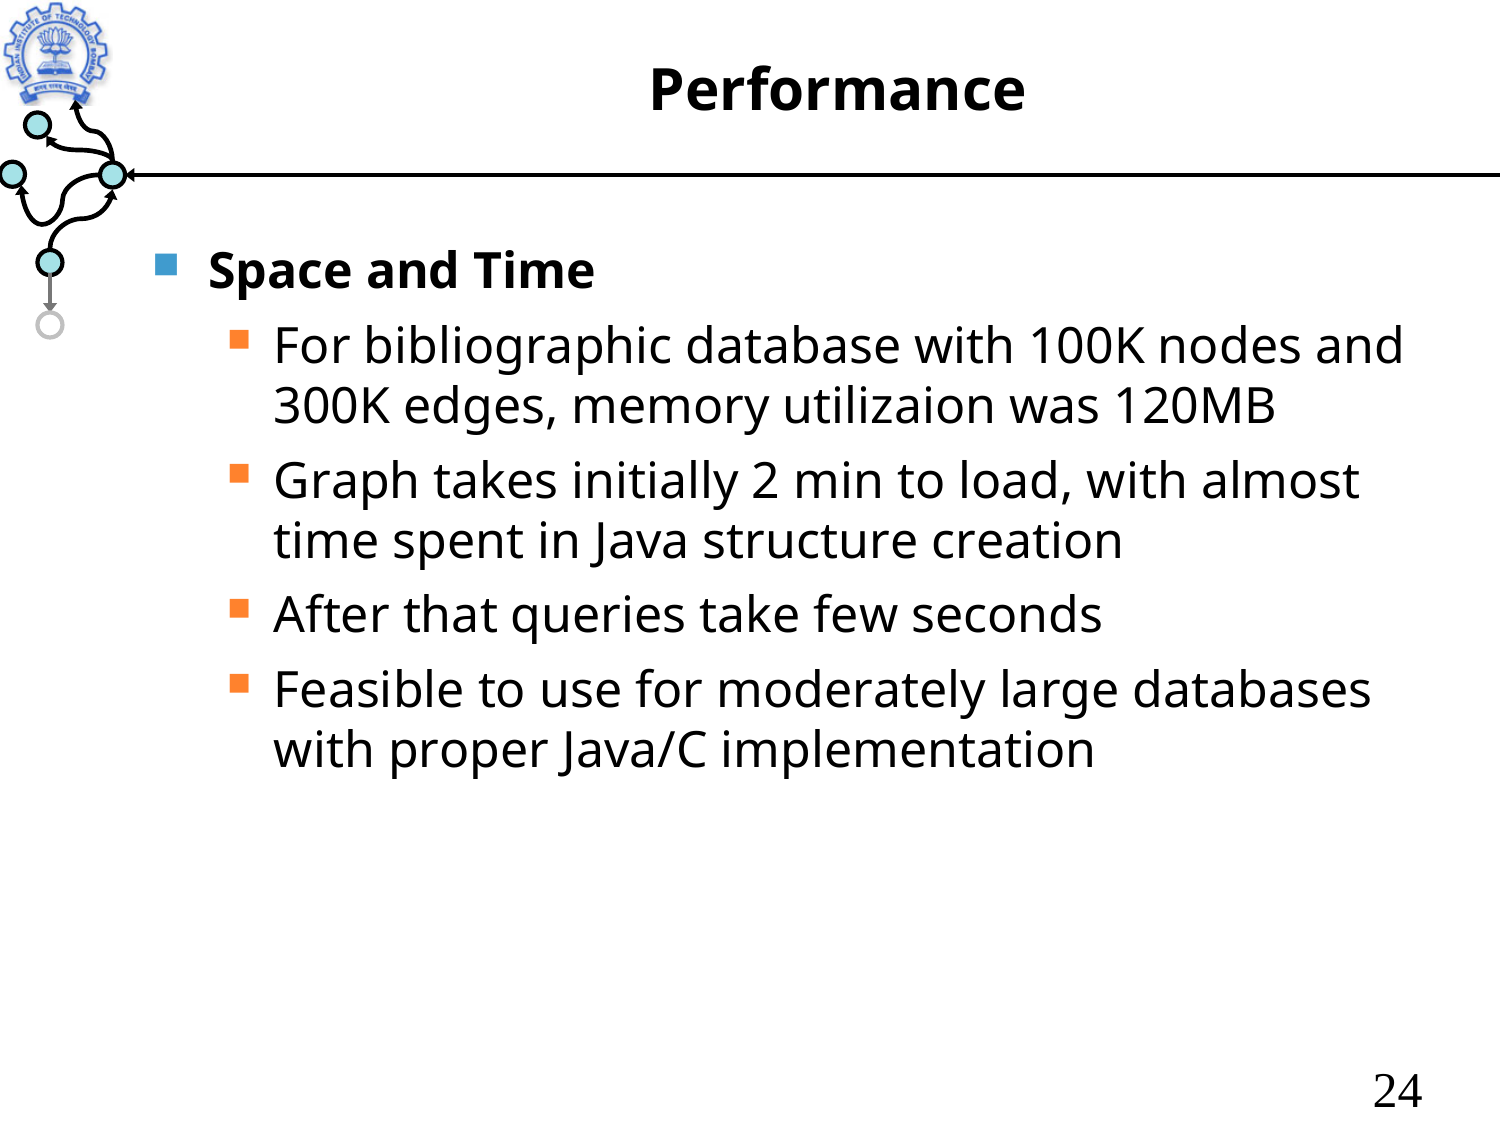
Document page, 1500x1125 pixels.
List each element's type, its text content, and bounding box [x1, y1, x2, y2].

list Space and Time For bibliographic database with 100K nodes and 300K edges, memory utilizaion was 120MB Graph takes initially 2 min to load, with almost time spent in Java structure creation After that queries take few seconds Feasible to use for moderately large databases with proper Java/C implementation [137, 237, 1450, 1063]
picture [0, 0, 113, 106]
title Performance [200, 12, 1476, 163]
